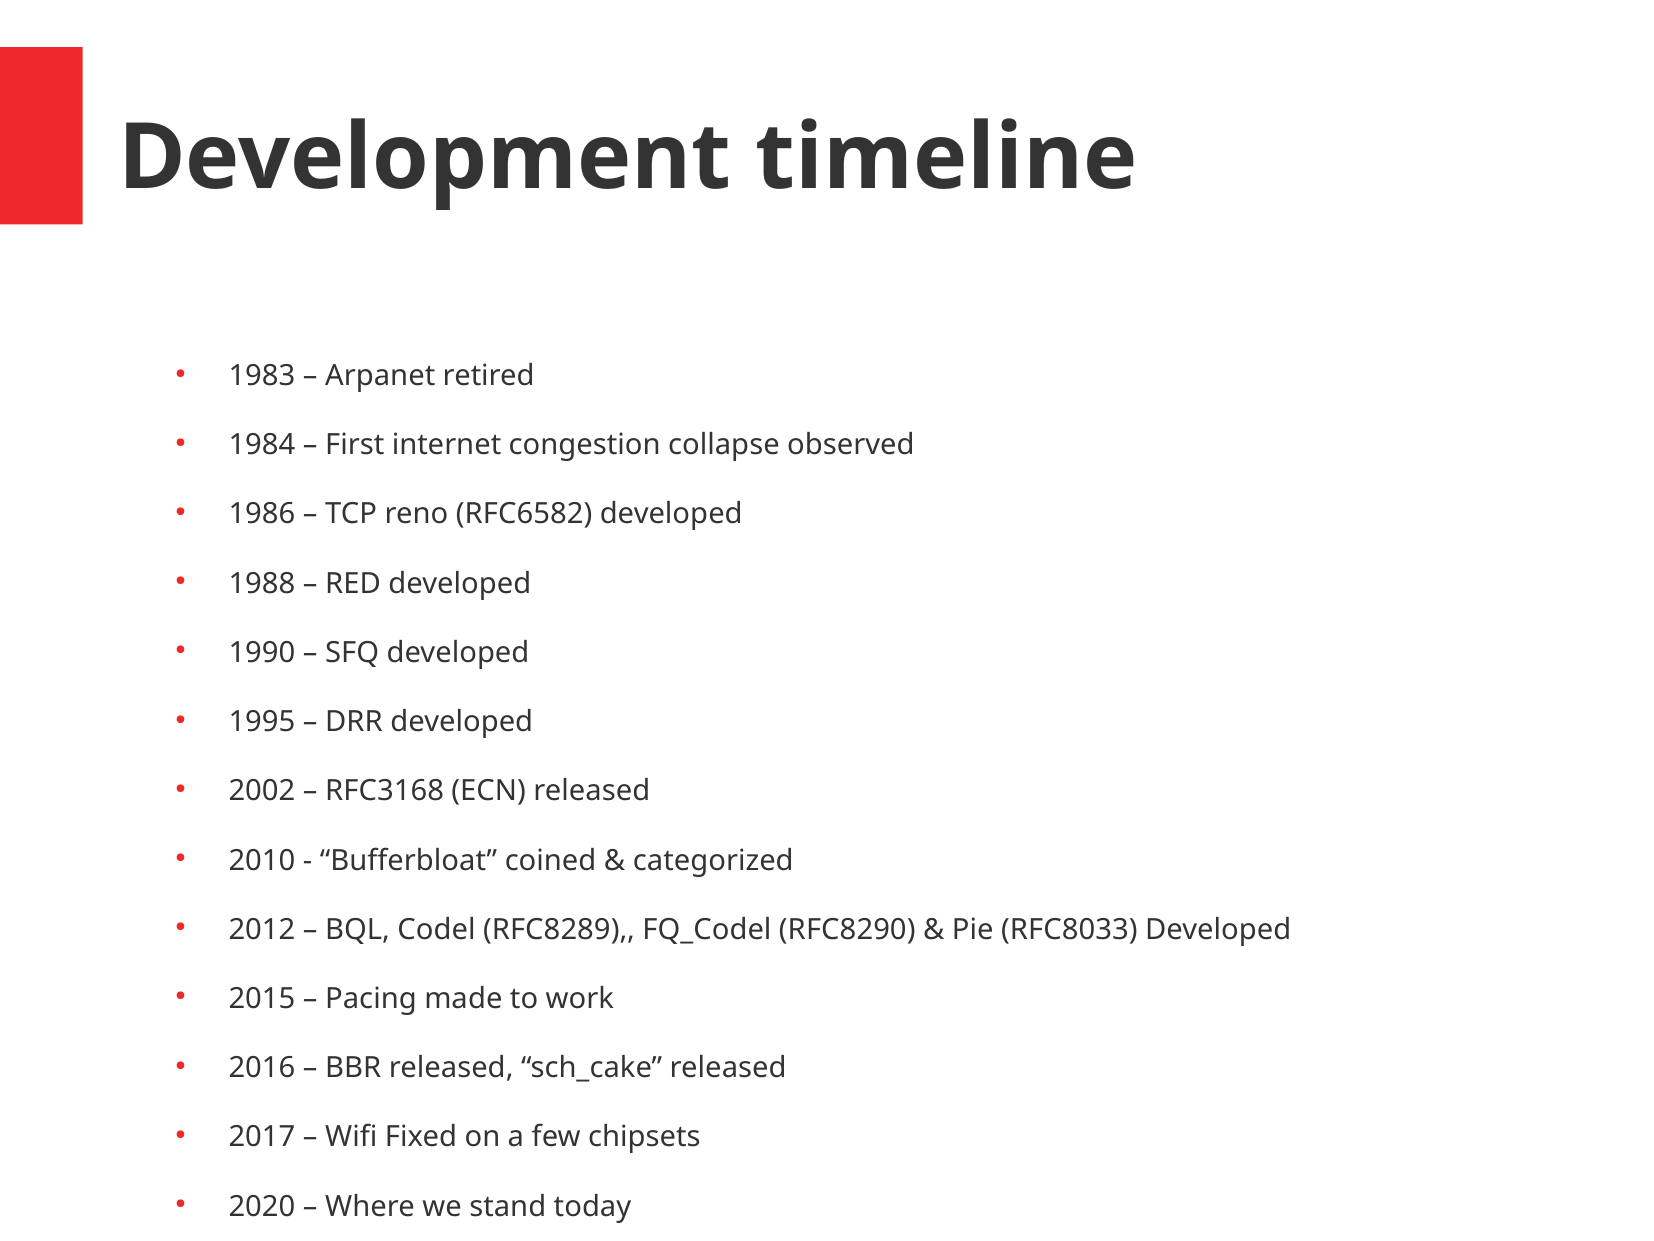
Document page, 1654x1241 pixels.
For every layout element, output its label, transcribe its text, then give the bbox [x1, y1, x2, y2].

list 1983 – Arpanet retired 1984 – First internet congestion collapse observed 1986 – TCP reno (RFC6582) developed 1988 – RED developed 1990 – SFQ developed 1995 – DRR developed 2002 – RFC3168 (ECN) released 2010 - “Bufferbloat” coined & categorized 2012 – BQL, Codel (RFC8289),, FQ_Codel (RFC8290) & Pie (RFC8033) Developed 2015 – Pacing made to work 2016 – BBR released, “sch_cake” released 2017 – Wifi Fixed on a few chipsets 2020 – Where we stand today [157, 354, 1576, 1074]
title Development timeline [118, 49, 1571, 257]
